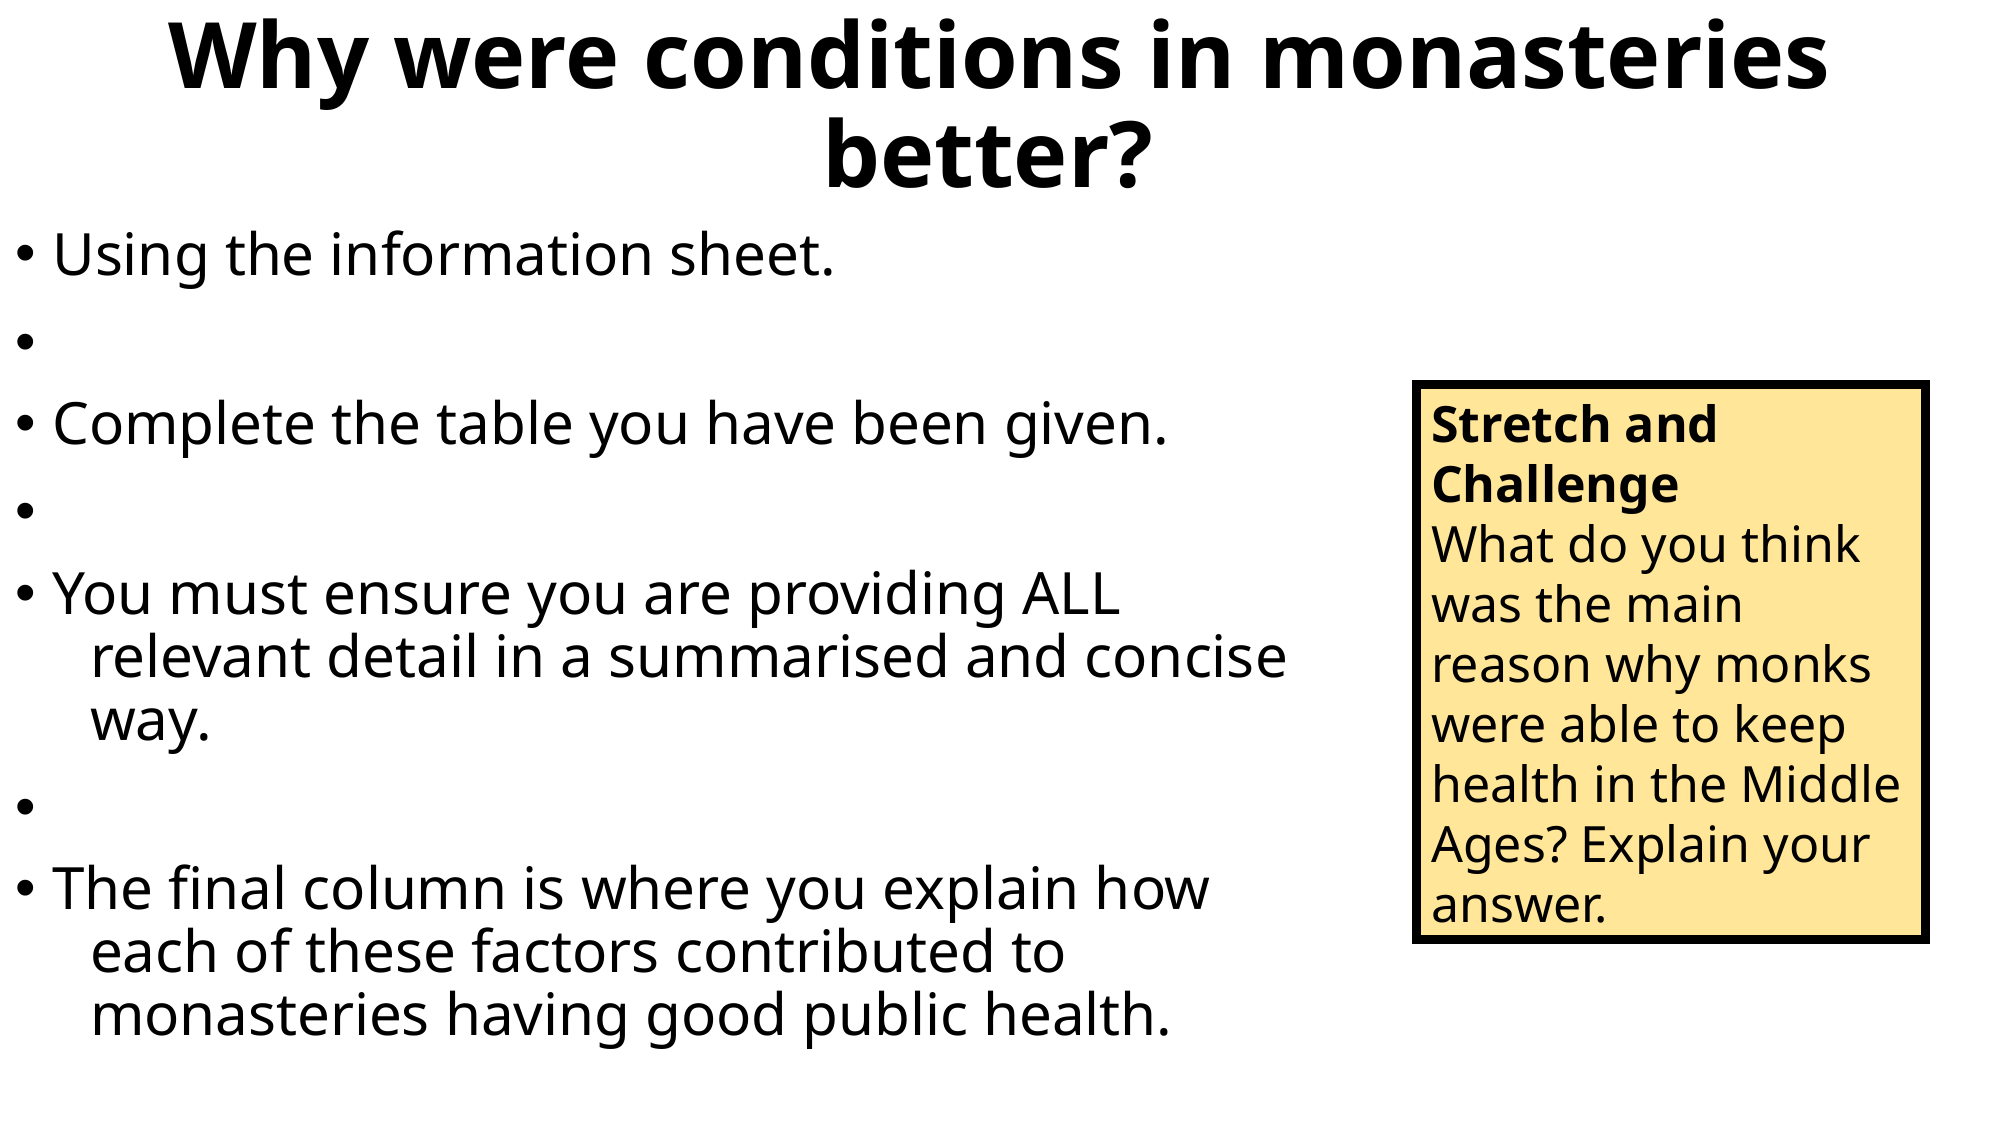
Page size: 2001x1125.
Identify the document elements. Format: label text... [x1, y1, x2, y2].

list Using the information sheet. Complete the table you have been given. You must ensure you are providing ALL relevant detail in a summarised and concise way. The final column is where you explain how each of these factors contributed to monasteries having good public health. [0, 217, 1342, 1125]
text_box Stretch and Challenge What do you think was the main reason why monks were able to keep health in the Middle Ages? Explain your answer. [1416, 384, 1926, 885]
title Why were conditions in monasteries better? [0, 0, 2000, 218]
